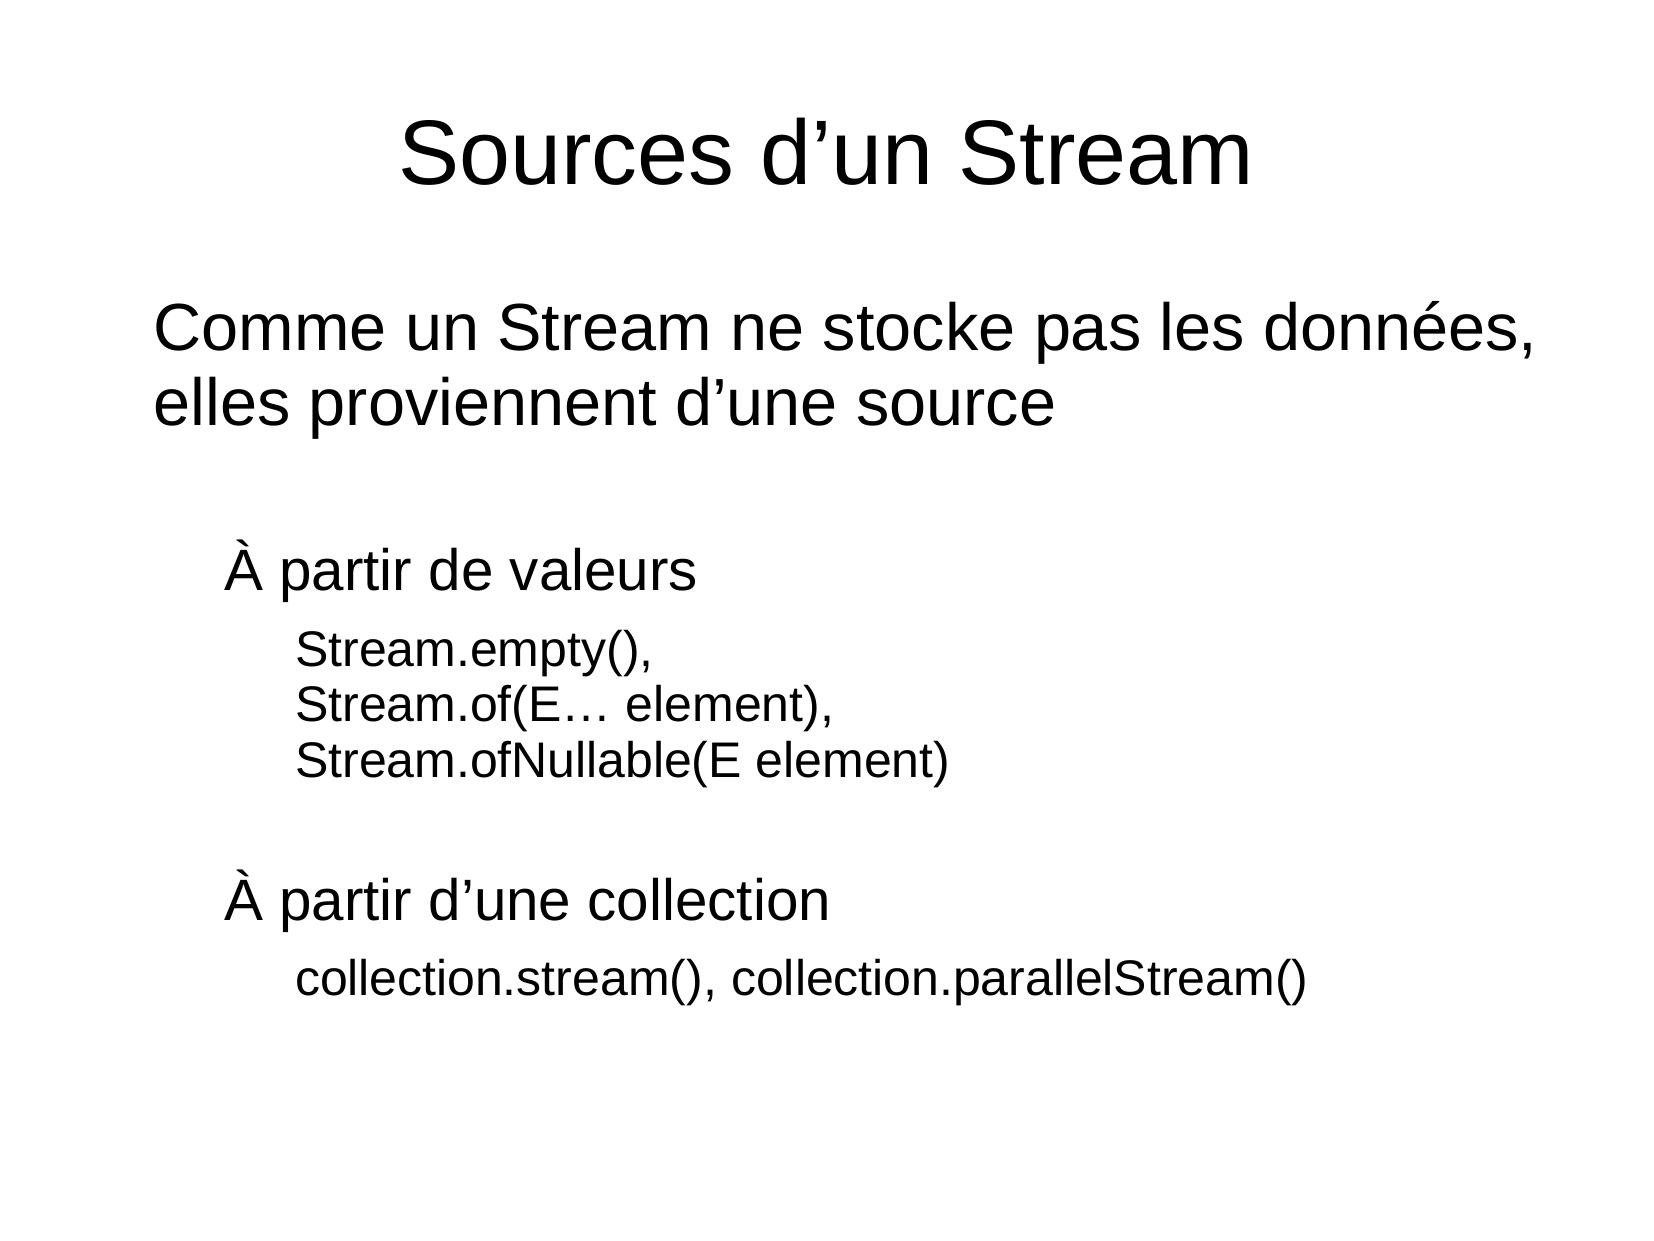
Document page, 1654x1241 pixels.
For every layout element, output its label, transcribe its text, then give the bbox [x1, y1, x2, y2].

list Comme un Stream ne stocke pas les données, elles proviennent d’une source À partir de valeurs Stream.empty(), Stream.of(E… element), Stream.ofNullable(E element) À partir d’une collection collection.stream(), collection.parallelStream() [82, 290, 1571, 1156]
title Sources d’un Stream [82, 49, 1571, 257]
